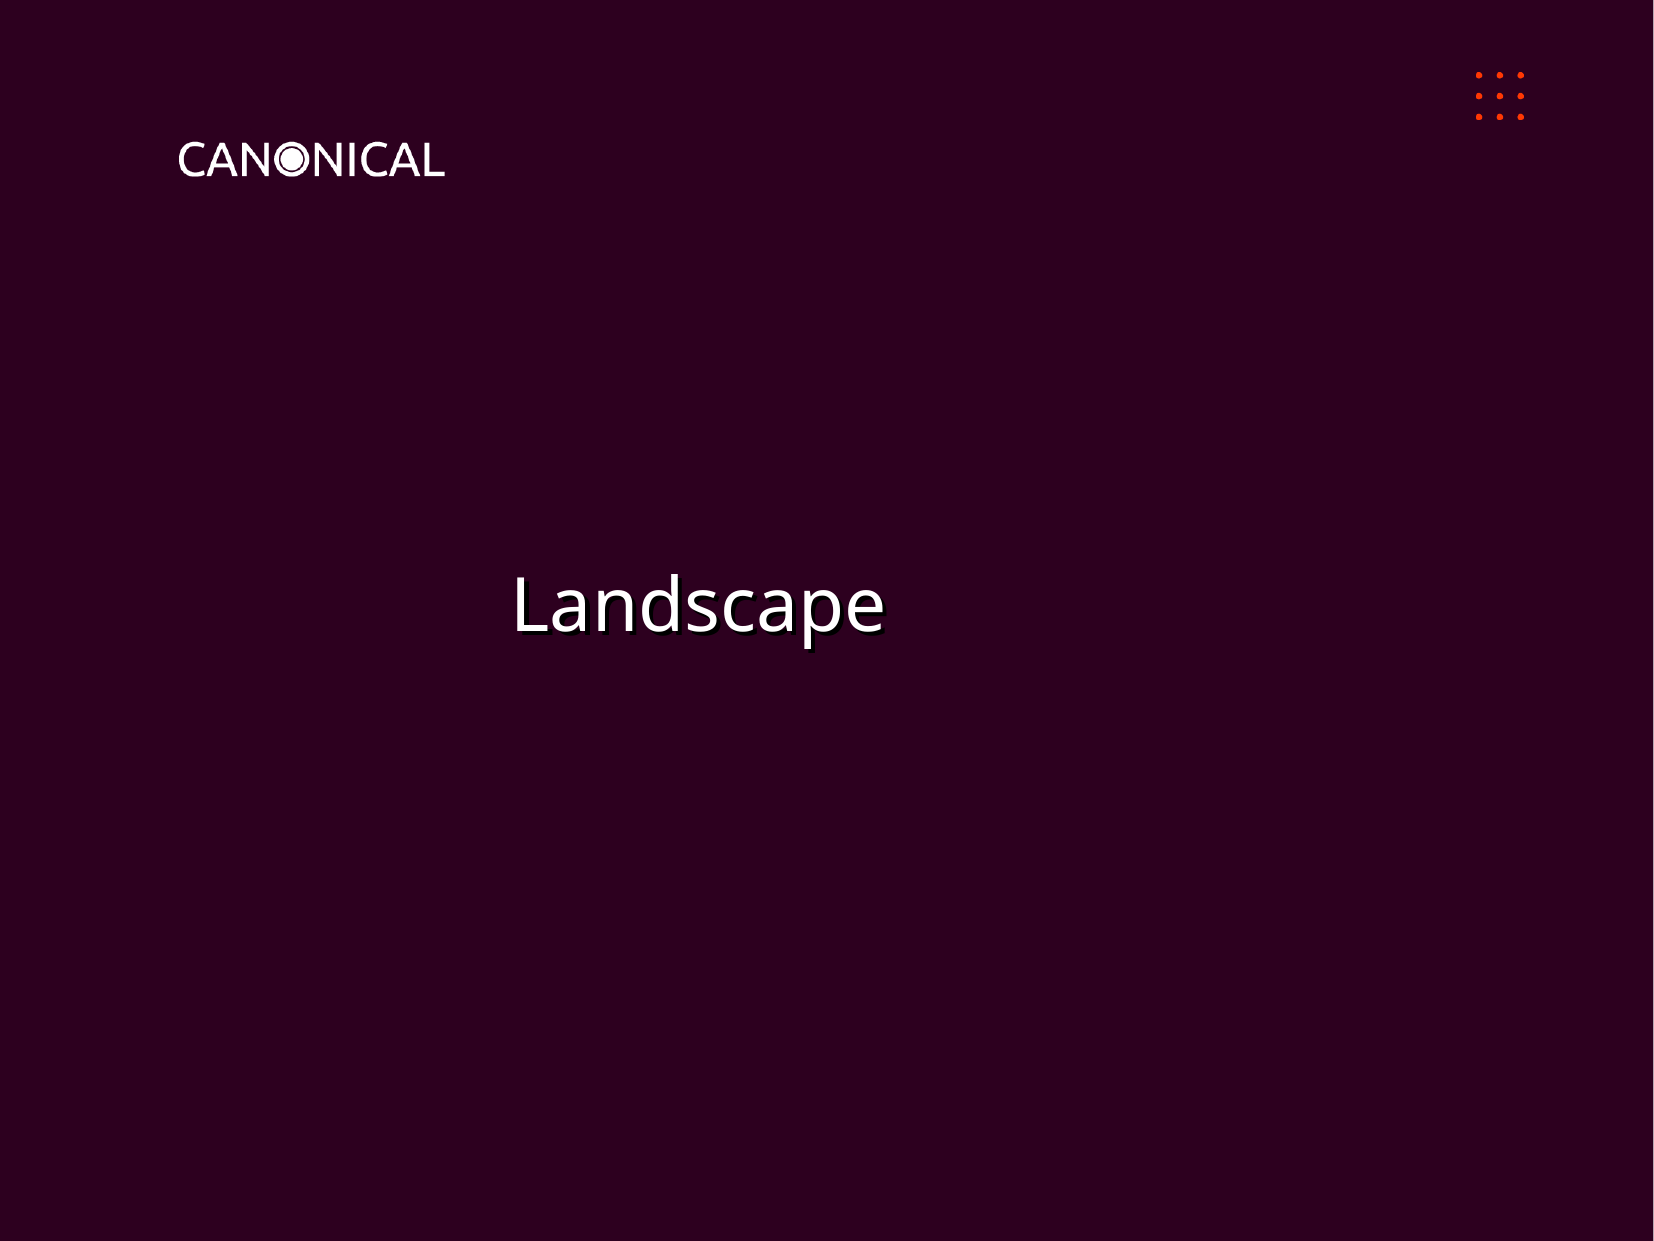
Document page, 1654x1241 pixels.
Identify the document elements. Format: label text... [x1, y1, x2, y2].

text_box Landscape [496, 543, 1264, 643]
picture [0, 0, 1654, 1241]
